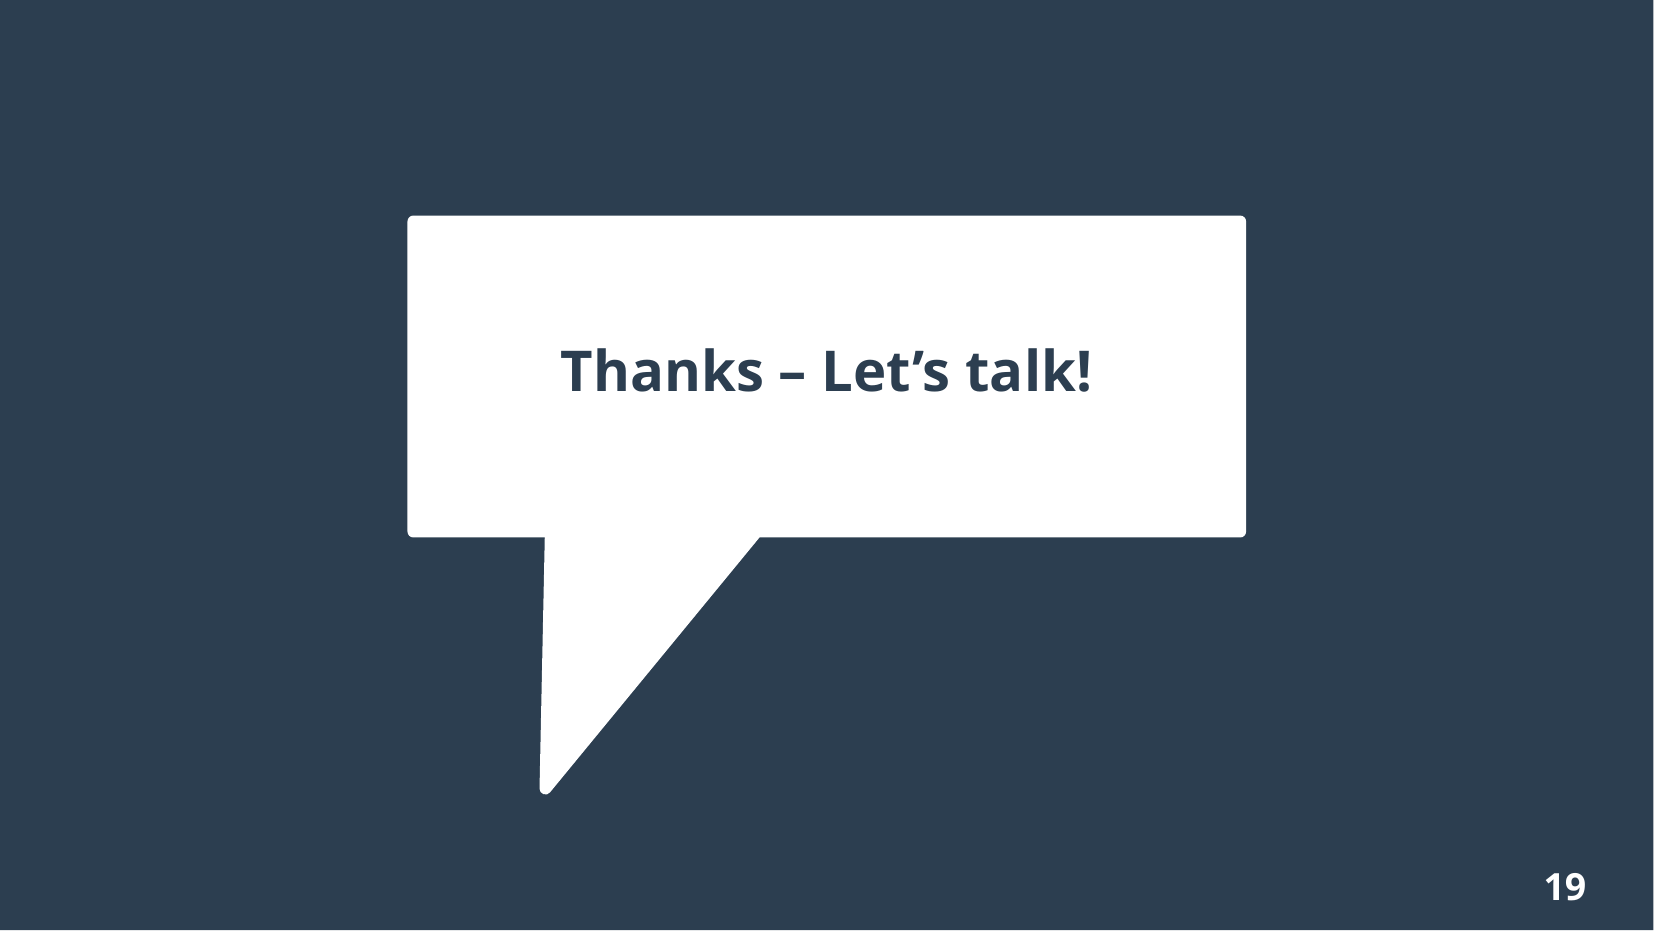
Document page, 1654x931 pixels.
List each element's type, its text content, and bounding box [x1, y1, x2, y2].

title Thanks – Let’s talk! [442, 236, 1211, 502]
